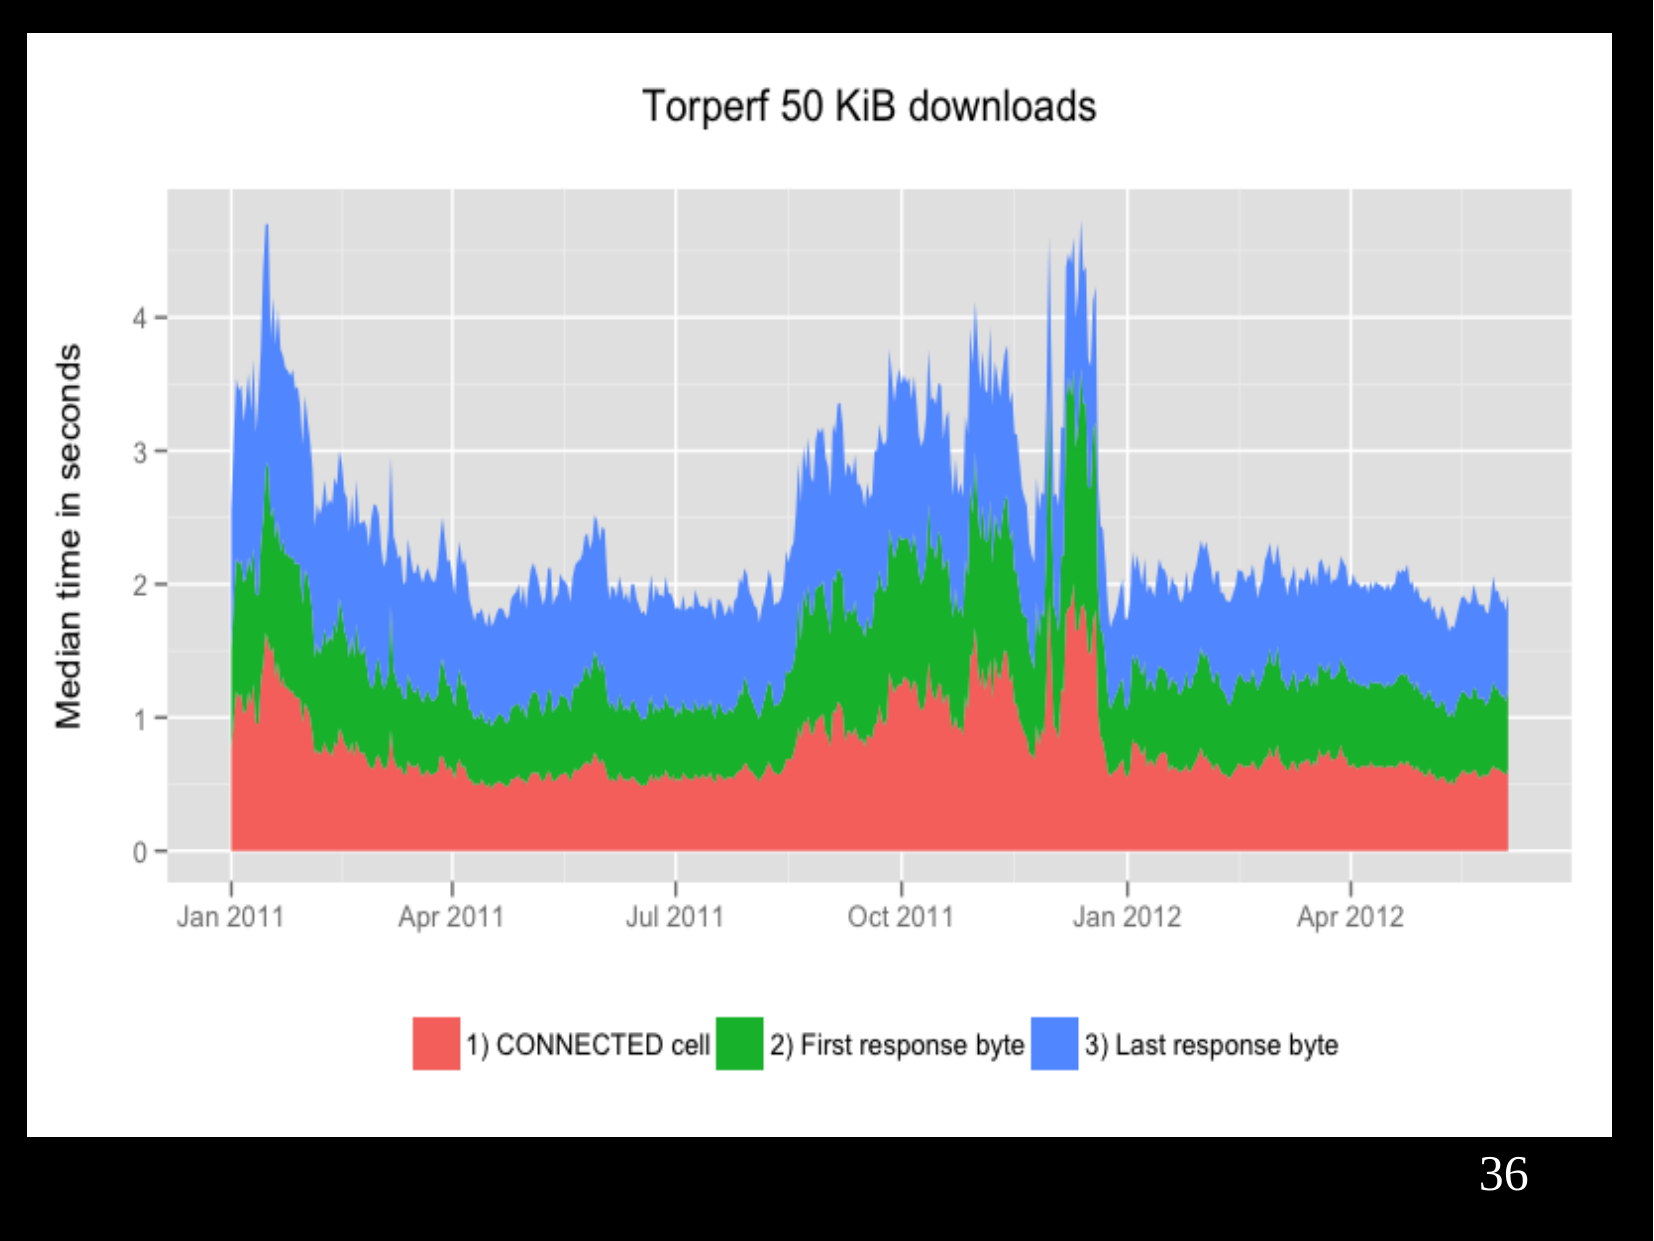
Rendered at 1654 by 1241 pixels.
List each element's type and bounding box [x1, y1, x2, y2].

picture [27, 33, 1612, 1137]
